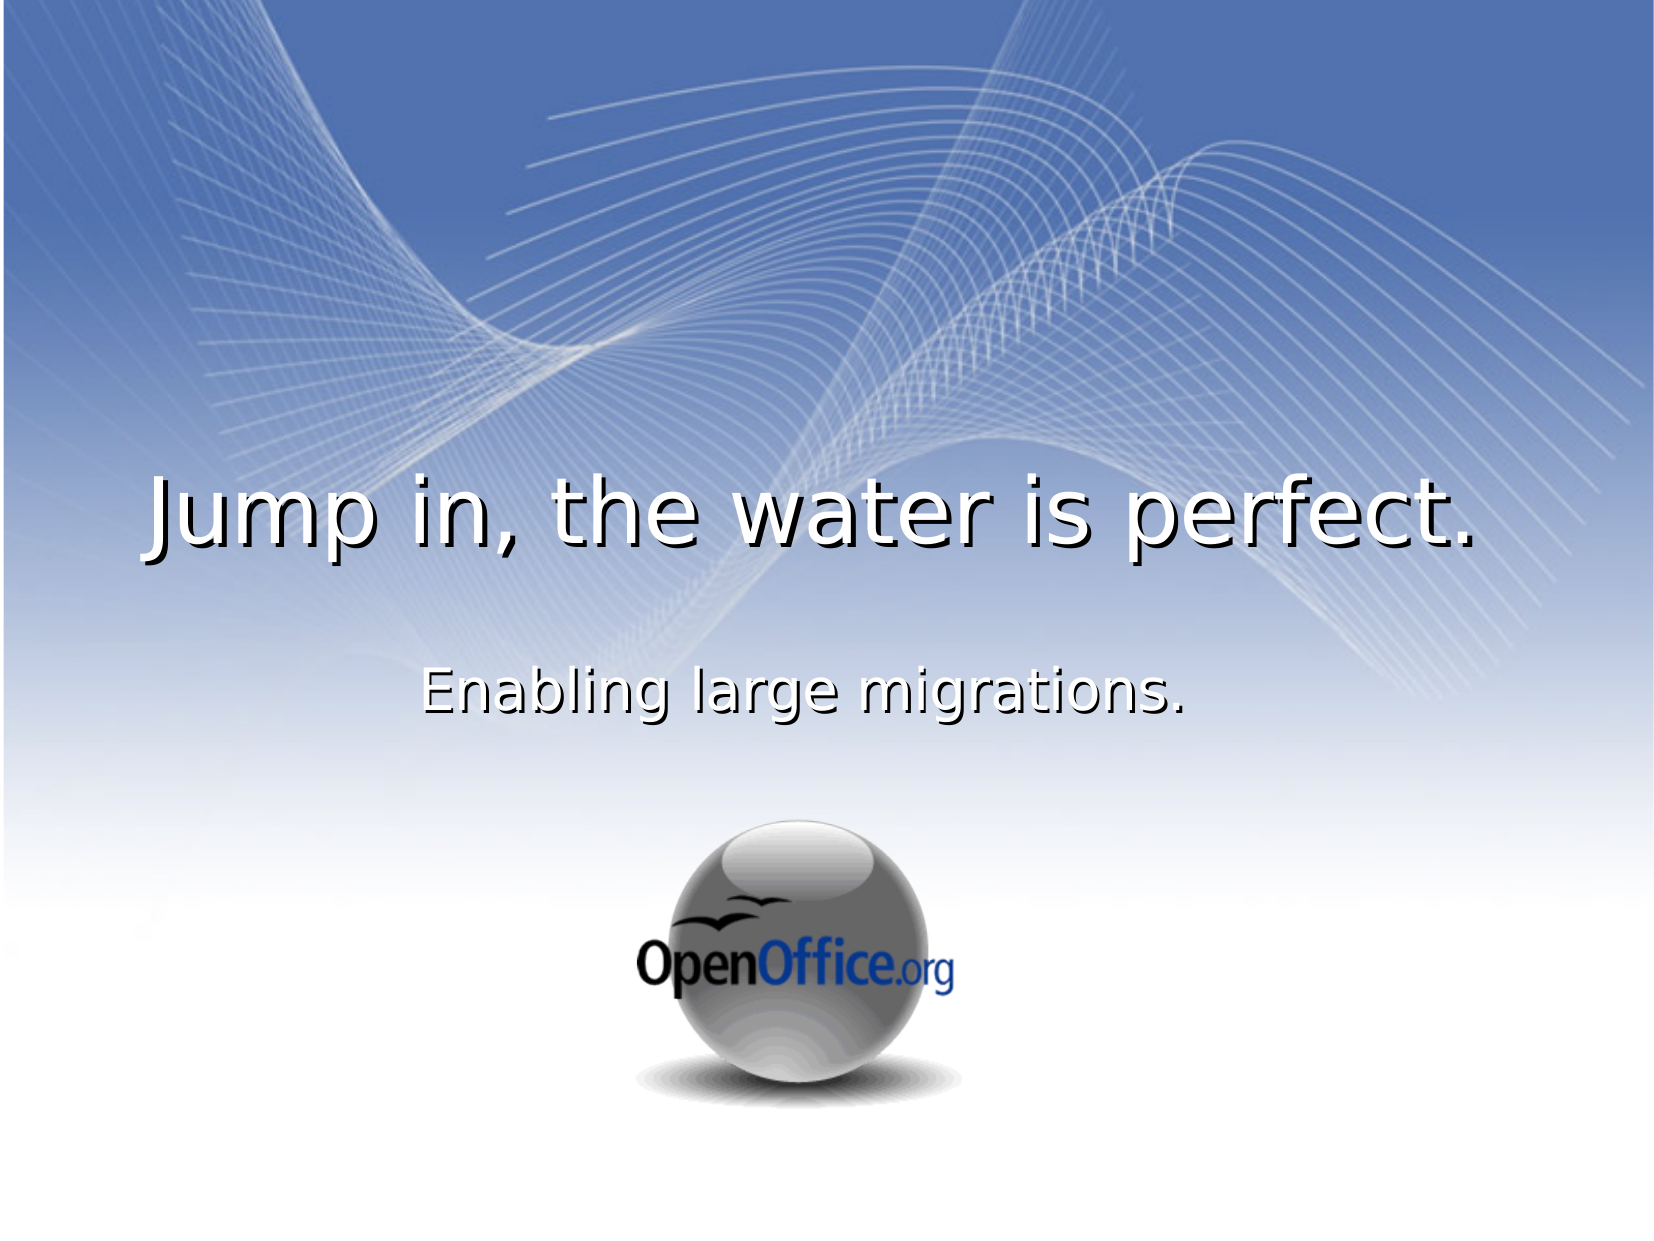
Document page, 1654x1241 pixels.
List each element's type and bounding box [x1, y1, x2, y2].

picture [625, 818, 971, 1111]
